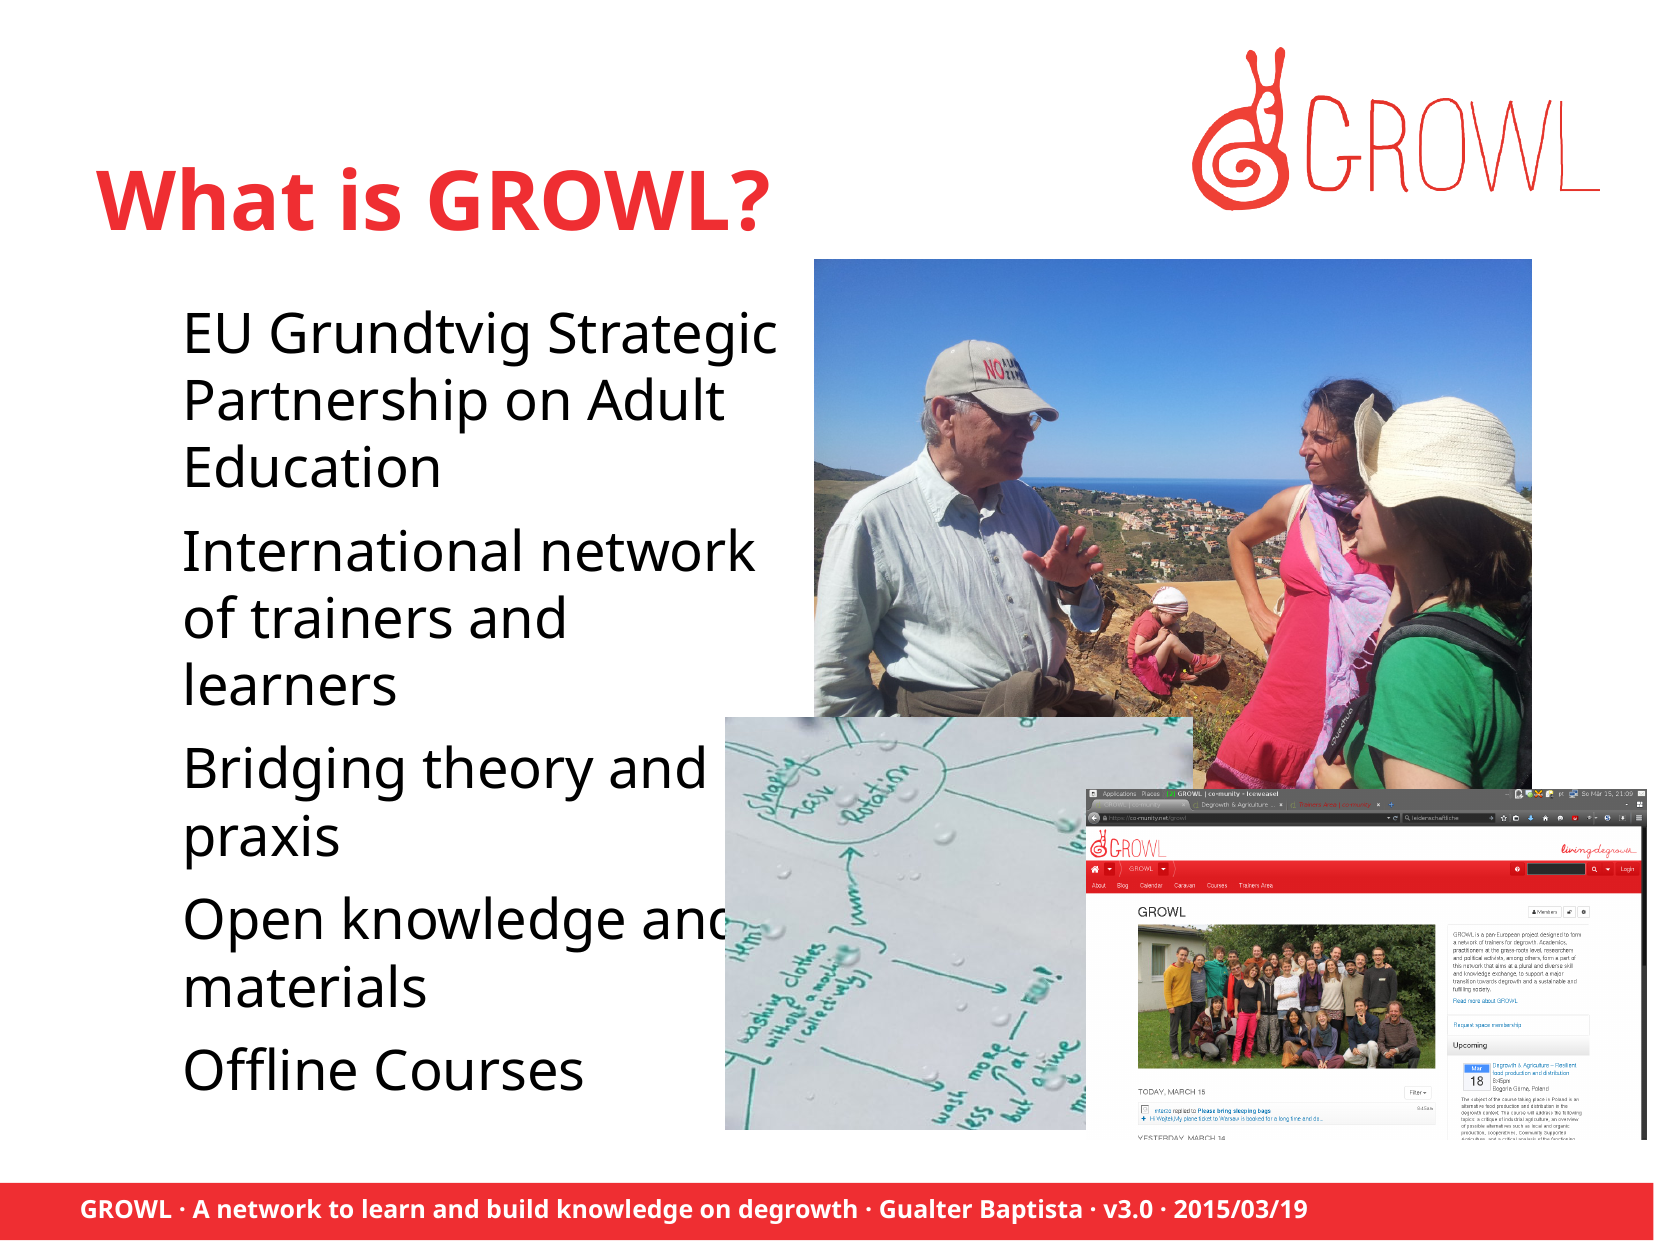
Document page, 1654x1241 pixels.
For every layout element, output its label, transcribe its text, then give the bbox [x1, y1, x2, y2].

picture [1192, 47, 1600, 211]
list EU Grundtvig Strategic Partnership on Adult Education International network of trainers and learners Bridging theory and praxis Open knowledge and materials Offline Courses [78, 289, 797, 1110]
picture [725, 259, 1647, 1140]
title What is GROWL? [81, 42, 1120, 248]
